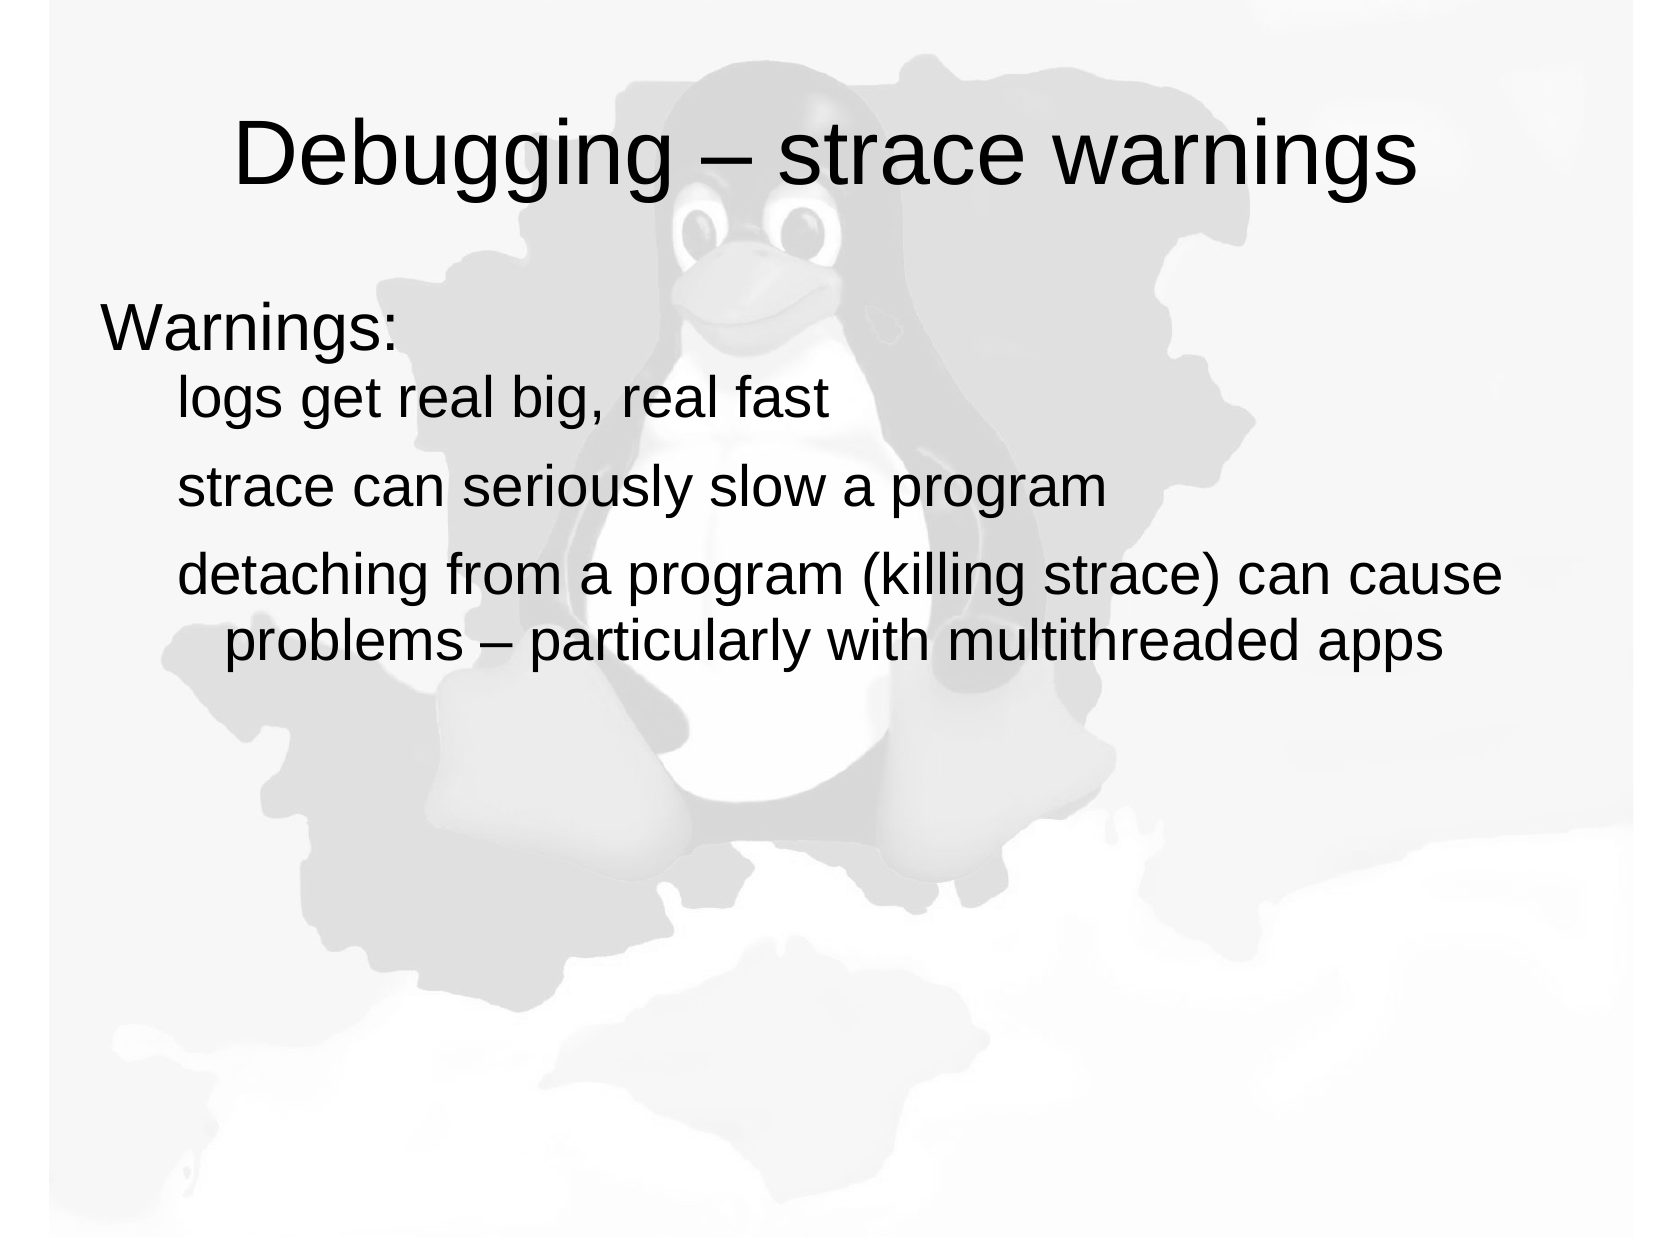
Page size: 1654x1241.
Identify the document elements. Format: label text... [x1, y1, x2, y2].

picture [49, 0, 1634, 1237]
list Warnings: logs get real big, real fast strace can seriously slow a program detaching from a program (killing strace) can cause problems – particularly with multithreaded apps [82, 290, 1571, 1109]
title Debugging – strace warnings [82, 49, 1571, 257]
